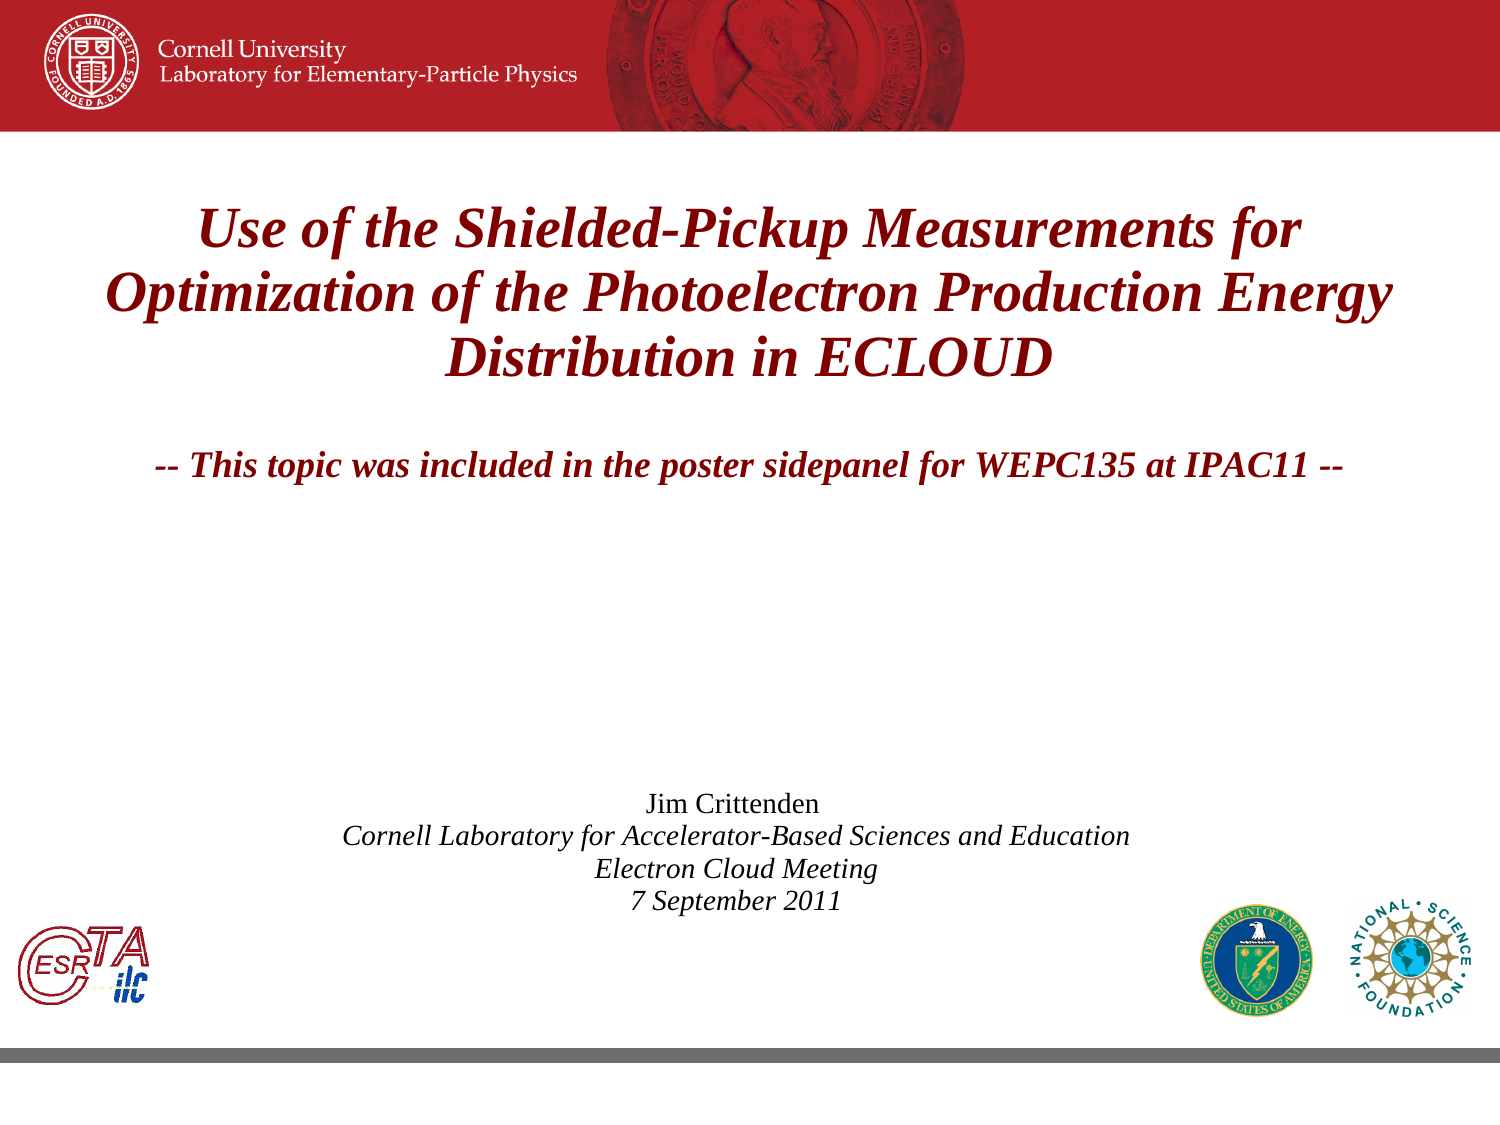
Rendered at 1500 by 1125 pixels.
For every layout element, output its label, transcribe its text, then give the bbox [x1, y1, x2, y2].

picture [0, 0, 1500, 132]
text_box Use of the Shielded-Pickup Measurements for Optimization of the Photoelectron Production Energy Distribution in ECLOUD -- This topic was included in the poster sidepanel for WEPC135 at IPAC11 -- [52, 195, 1448, 656]
picture [1200, 904, 1313, 1017]
subtitle Jim Crittenden Cornell Laboratory for Accelerator-Based Sciences and Education Electron Cloud Meeting 7 September 2011 [286, 780, 1187, 959]
picture [8, 899, 151, 1036]
picture [1350, 899, 1471, 1017]
